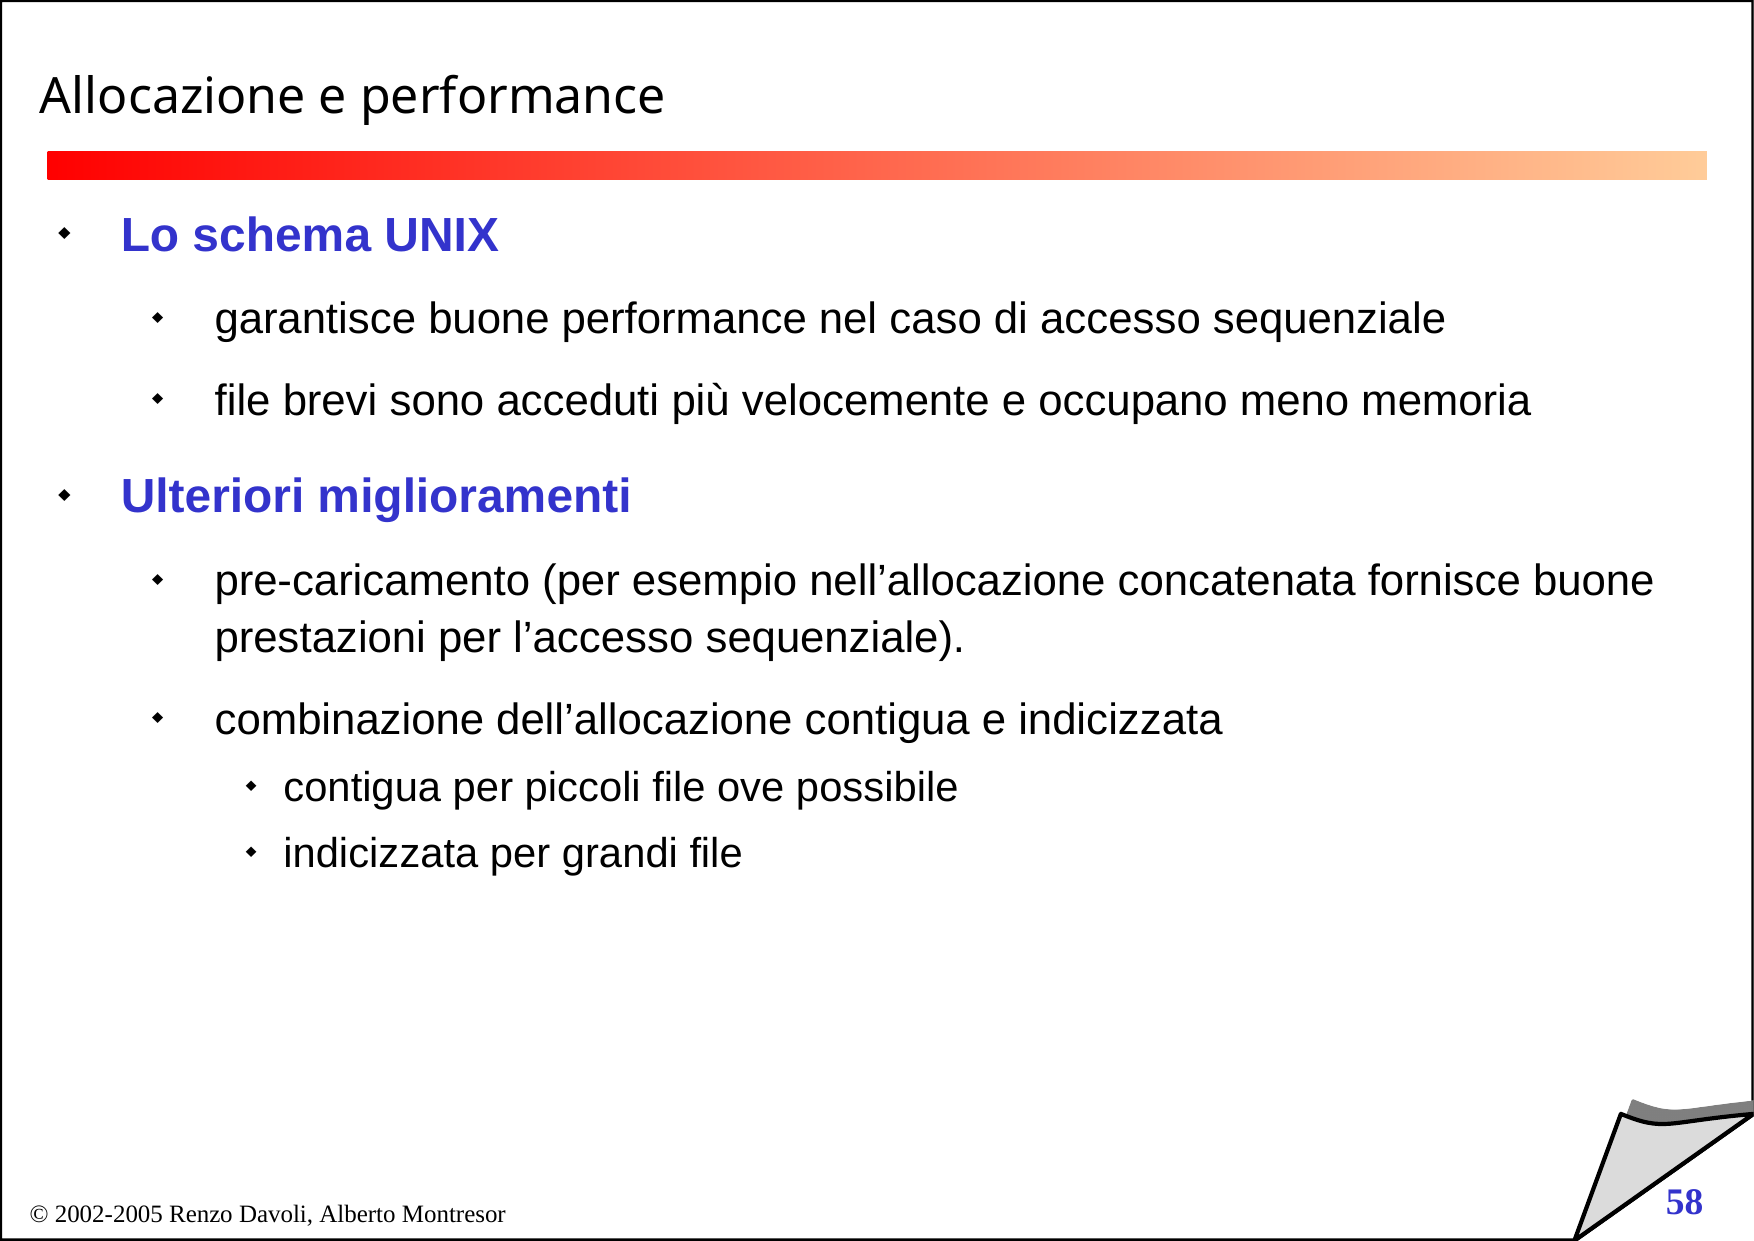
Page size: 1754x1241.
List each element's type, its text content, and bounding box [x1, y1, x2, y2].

title Allocazione e performance [40, 49, 1713, 144]
text_box 9 [1469, 152, 1474, 179]
list Lo schema UNIX garantisce buone performance nel caso di accesso sequenziale file brevi sono acceduti più velocemente e occupano meno memoria Ulteriori miglioramenti pre-caricamento (per esempio nell’allocazione concatenata fornisce buone prestazioni per l’accesso sequenziale). combinazione dell’allocazione contigua e indicizzata contigua per piccoli file ove possibile indicizzata per grandi file [58, 206, 1695, 1008]
